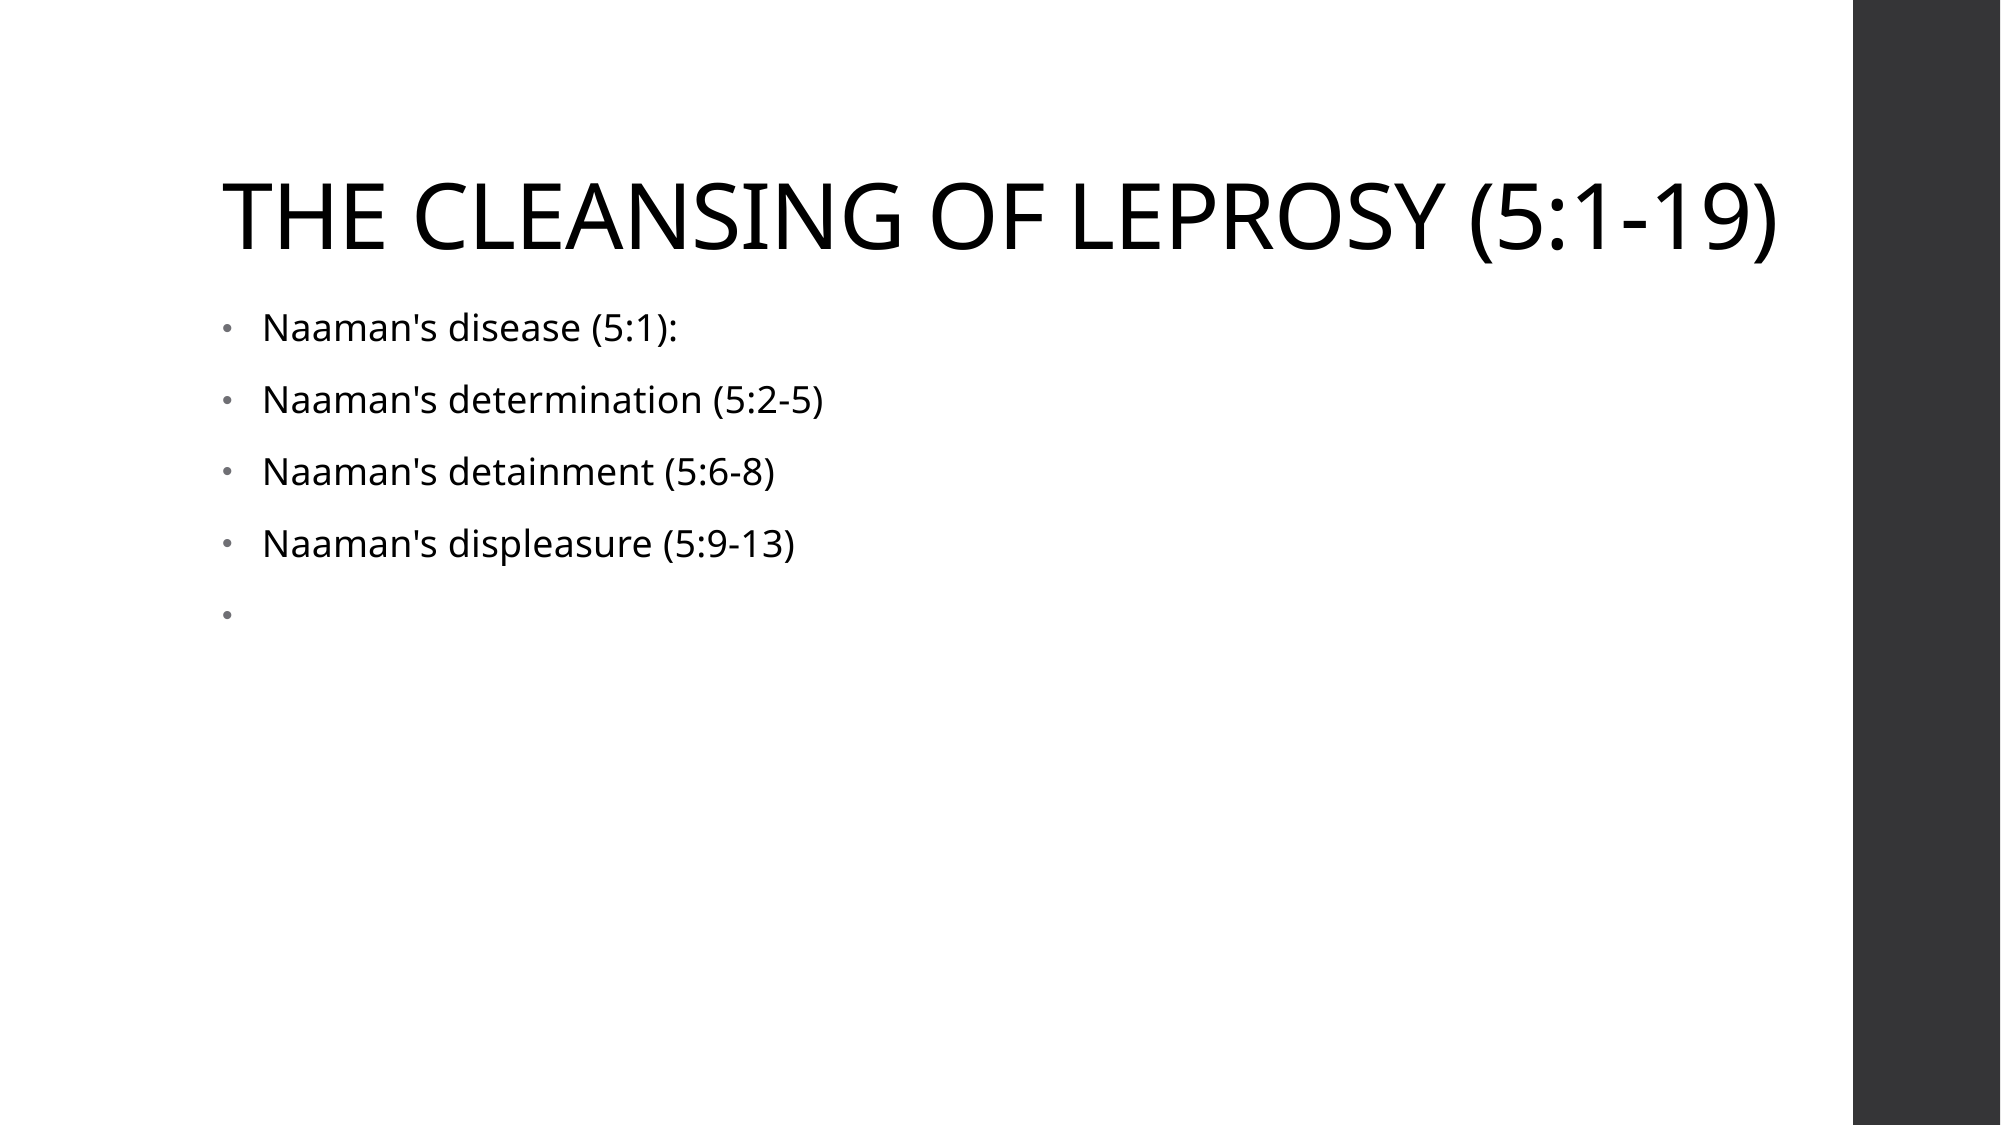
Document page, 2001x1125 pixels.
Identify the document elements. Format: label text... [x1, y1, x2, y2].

title THE CLEANSING OF LEPROSY (5:1-19) [206, 60, 1797, 278]
list Naaman's disease (5:1): Naaman's determination (5:2-5) Naaman's detainment (5:6-8) Naaman's displeasure (5:9-13) [206, 299, 1617, 1014]
